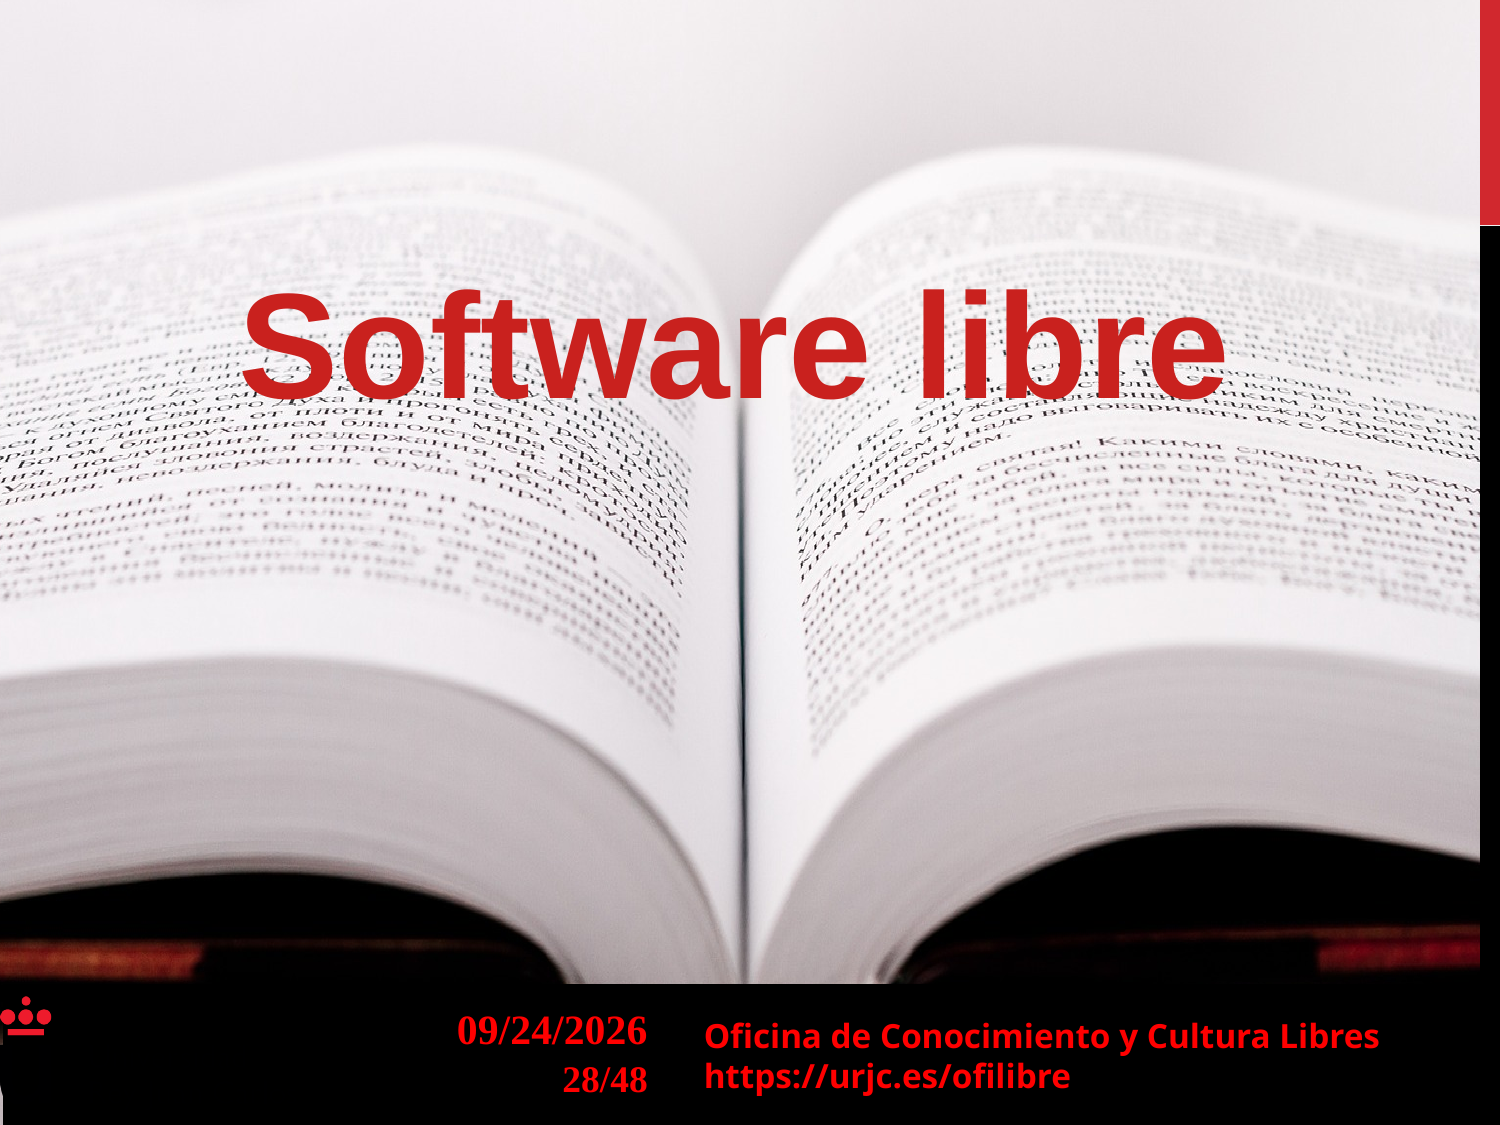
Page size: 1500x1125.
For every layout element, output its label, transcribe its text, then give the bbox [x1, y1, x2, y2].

picture [0, 0, 1500, 1014]
title [75, 285, 1425, 661]
text_box Software libre [120, 254, 1351, 605]
